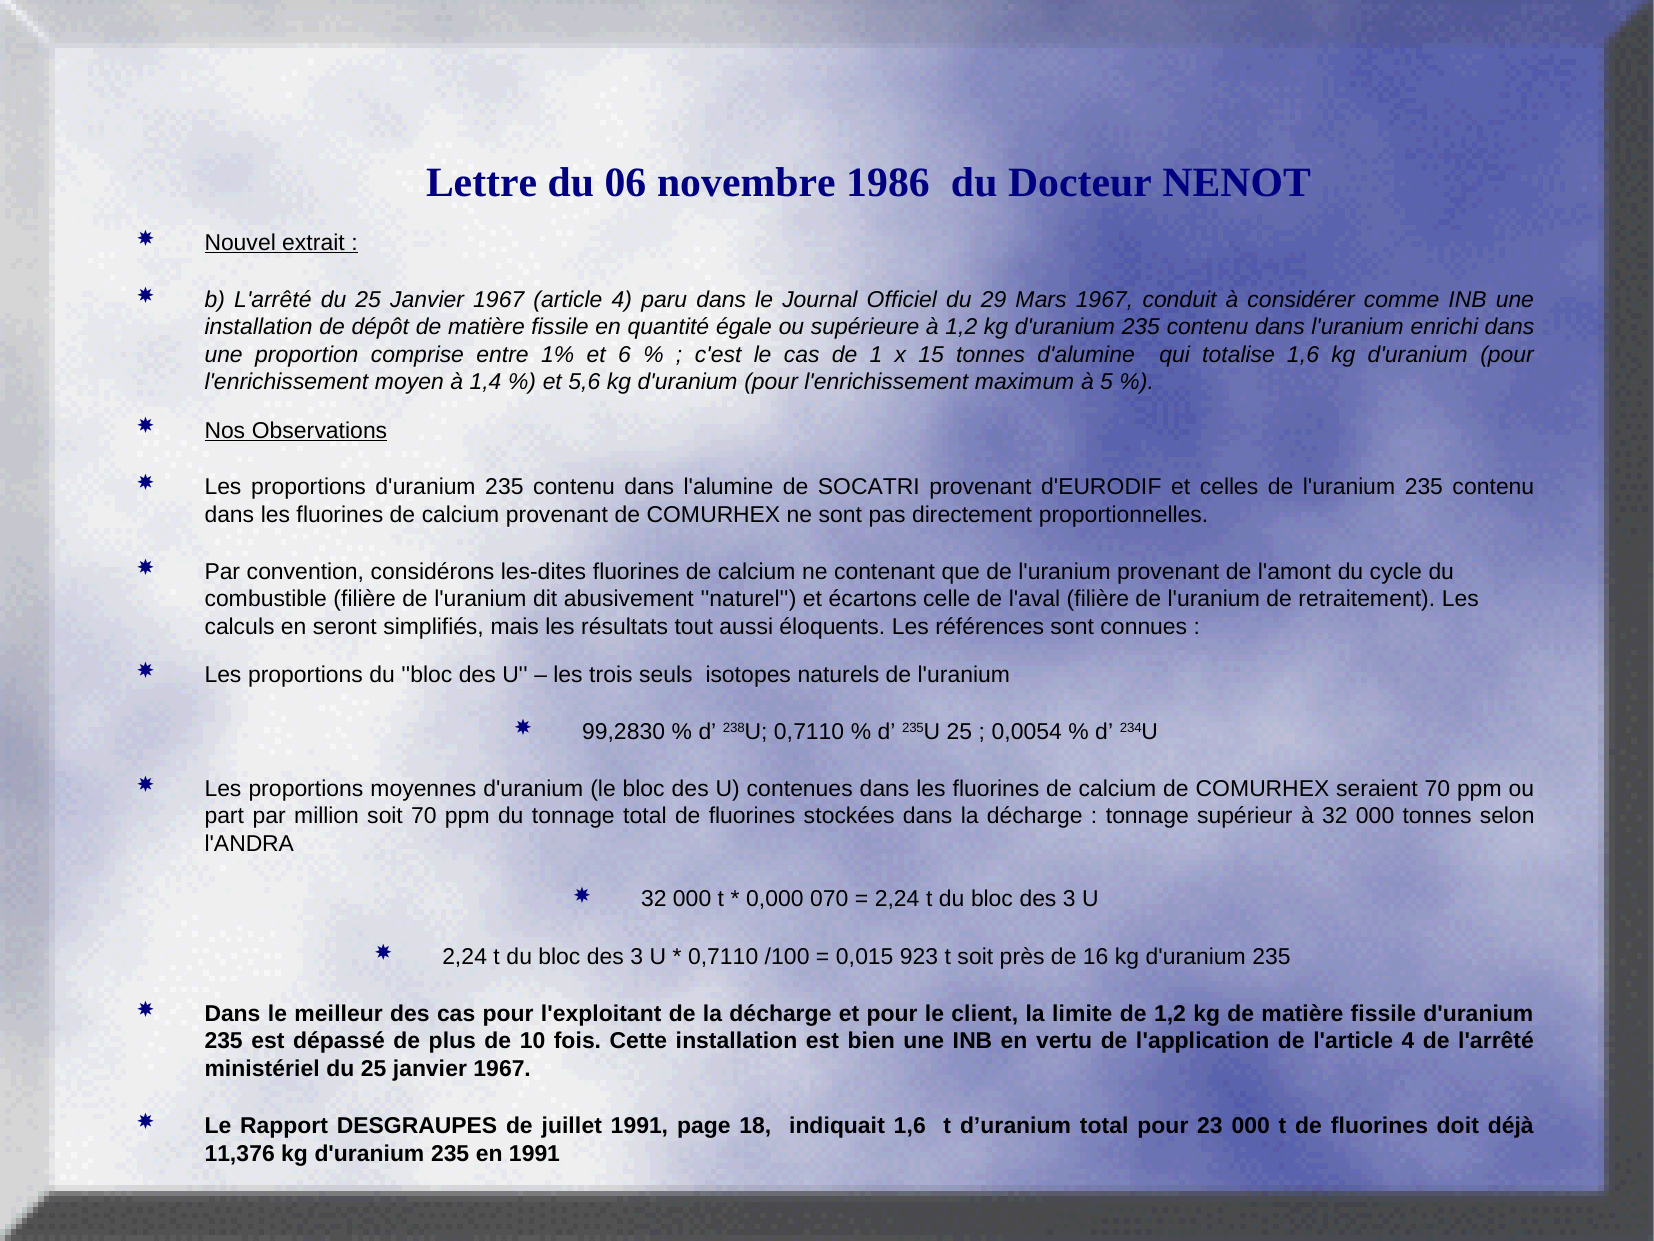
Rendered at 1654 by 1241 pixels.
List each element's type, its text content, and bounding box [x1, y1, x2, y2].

picture [0, 0, 1654, 1241]
list Nouvel extrait : b) L'arrêté du 25 Janvier 1967 (article 4) paru dans le Journal Officiel du 29 Mars 1967, conduit à considérer comme INB une installation de dépôt de matière fissile en quantité égale ou supérieure à 1,2 kg d'uranium 235 contenu dans l'uranium enrichi dans une proportion comprise entre 1% et 6 % ; c'est le cas de 1 x 15 tonnes d'alumine qui totalise 1,6 kg d'uranium (pour l'enrichissement moyen à 1,4 %) et 5,6 kg d'uranium (pour l'enrichissement maximum à 5 %). Nos Observations Les proportions d'uranium 235 contenu dans l'alumine de SOCATRI provenant d'EURODIF et celles de l'uranium 235 contenu dans les fluorines de calcium provenant de COMURHEX ne sont pas directement proportionnelles. Par convention, considérons les-dites fluorines de calcium ne contenant que de l'uranium provenant de l'amont du cycle du combustible (filière de l'uranium dit abusivement ''naturel'') et écartons celle de l'aval (filière de l'uranium de retraitement). Les calculs en seront simplifiés, mais les résultats tout aussi éloquents. Les références sont connues : Les proportions du ''bloc des U'' – les trois seuls isotopes naturels de l'uranium 99,2830 % d’ 238U; 0,7110 % d’ 235U 25 ; 0,0054 % d’ 234U Les proportions moyennes d'uranium (le bloc des U) contenues dans les fluorines de calcium de COMURHEX seraient 70 ppm ou part par million soit 70 ppm du tonnage total de fluorines stockées dans la décharge : tonnage supérieur à 32 000 tonnes selon l'ANDRA 32 000 t * 0,000 070 = 2,24 t du bloc des 3 U 2,24 t du bloc des 3 U * 0,7110 /100 = 0,015 923 t soit près de 16 kg d'uranium 235 Dans le meilleur des cas pour l'exploitant de la décharge et pour le client, la limite de 1,2 kg de matière fissile d'uranium 235 est dépassé de plus de 10 fois. Cette installation est bien une INB en vertu de l'application de l'article 4 de l'arrêté ministériel du 25 janvier 1967. Le Rapport DESGRAUPES de juillet 1991, page 18, indiquait 1,6 t d’uranium total pour 23 000 t de fluorines doit déjà 11,376 kg d'uranium 235 en 1991 [129, 236, 1536, 1166]
title Lettre du 06 novembre 1986 du Docteur NENOT [201, 105, 1537, 266]
